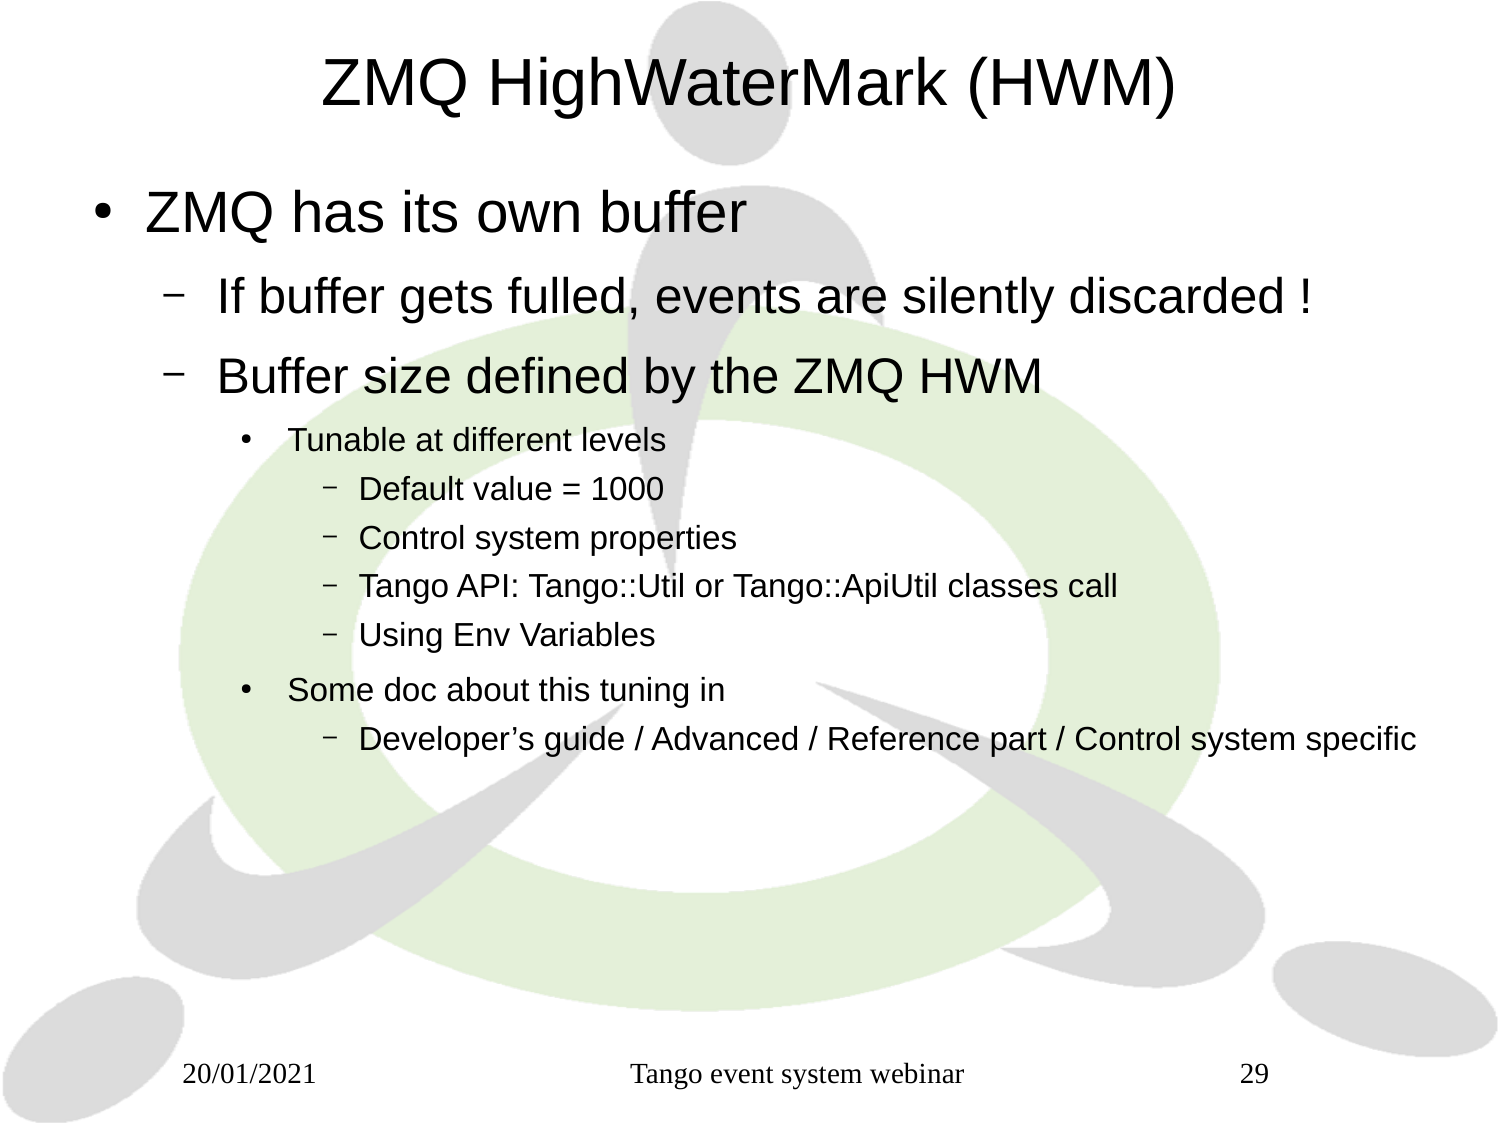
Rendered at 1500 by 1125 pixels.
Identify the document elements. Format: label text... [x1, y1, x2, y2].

title ZMQ HighWaterMark (HWM) [75, 29, 1426, 136]
list ZMQ has its own buffer If buffer gets fulled, events are silently discarded ! Buffer size defined by the ZMQ HWM Tunable at different levels Default value = 1000 Control system properties Tango API: Tango::Util or Tango::ApiUtil classes call Using Env Variables Some doc about this tuning in Developer’s guide / Advanced / Reference part / Control system specific [75, 179, 1425, 991]
picture [0, 0, 1500, 1125]
